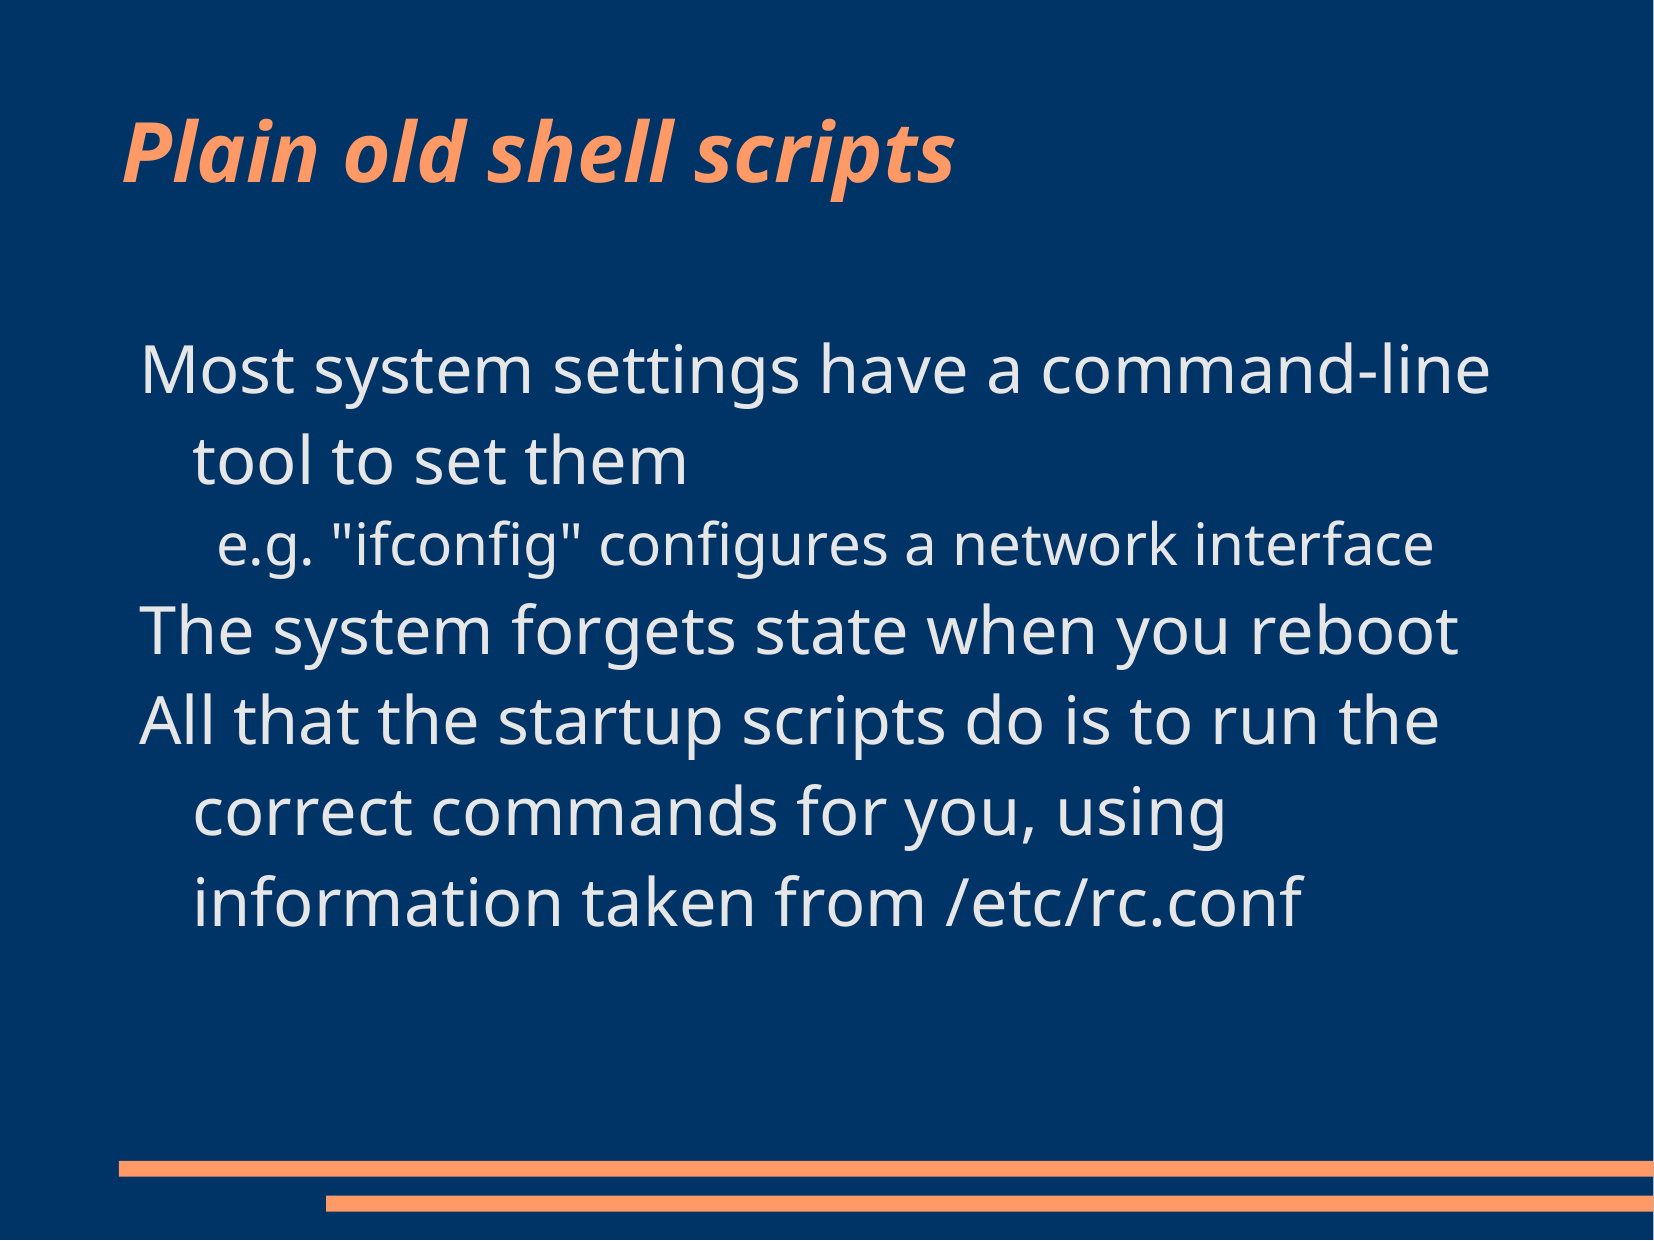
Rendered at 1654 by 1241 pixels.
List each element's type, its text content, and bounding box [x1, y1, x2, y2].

list Most system settings have a command-line tool to set them e.g. "ifconfig" configures a network interface The system forgets state when you reboot All that the startup scripts do is to run the correct commands for you, using information taken from /etc/rc.conf [121, 322, 1561, 1132]
title Plain old shell scripts [121, 46, 1534, 254]
